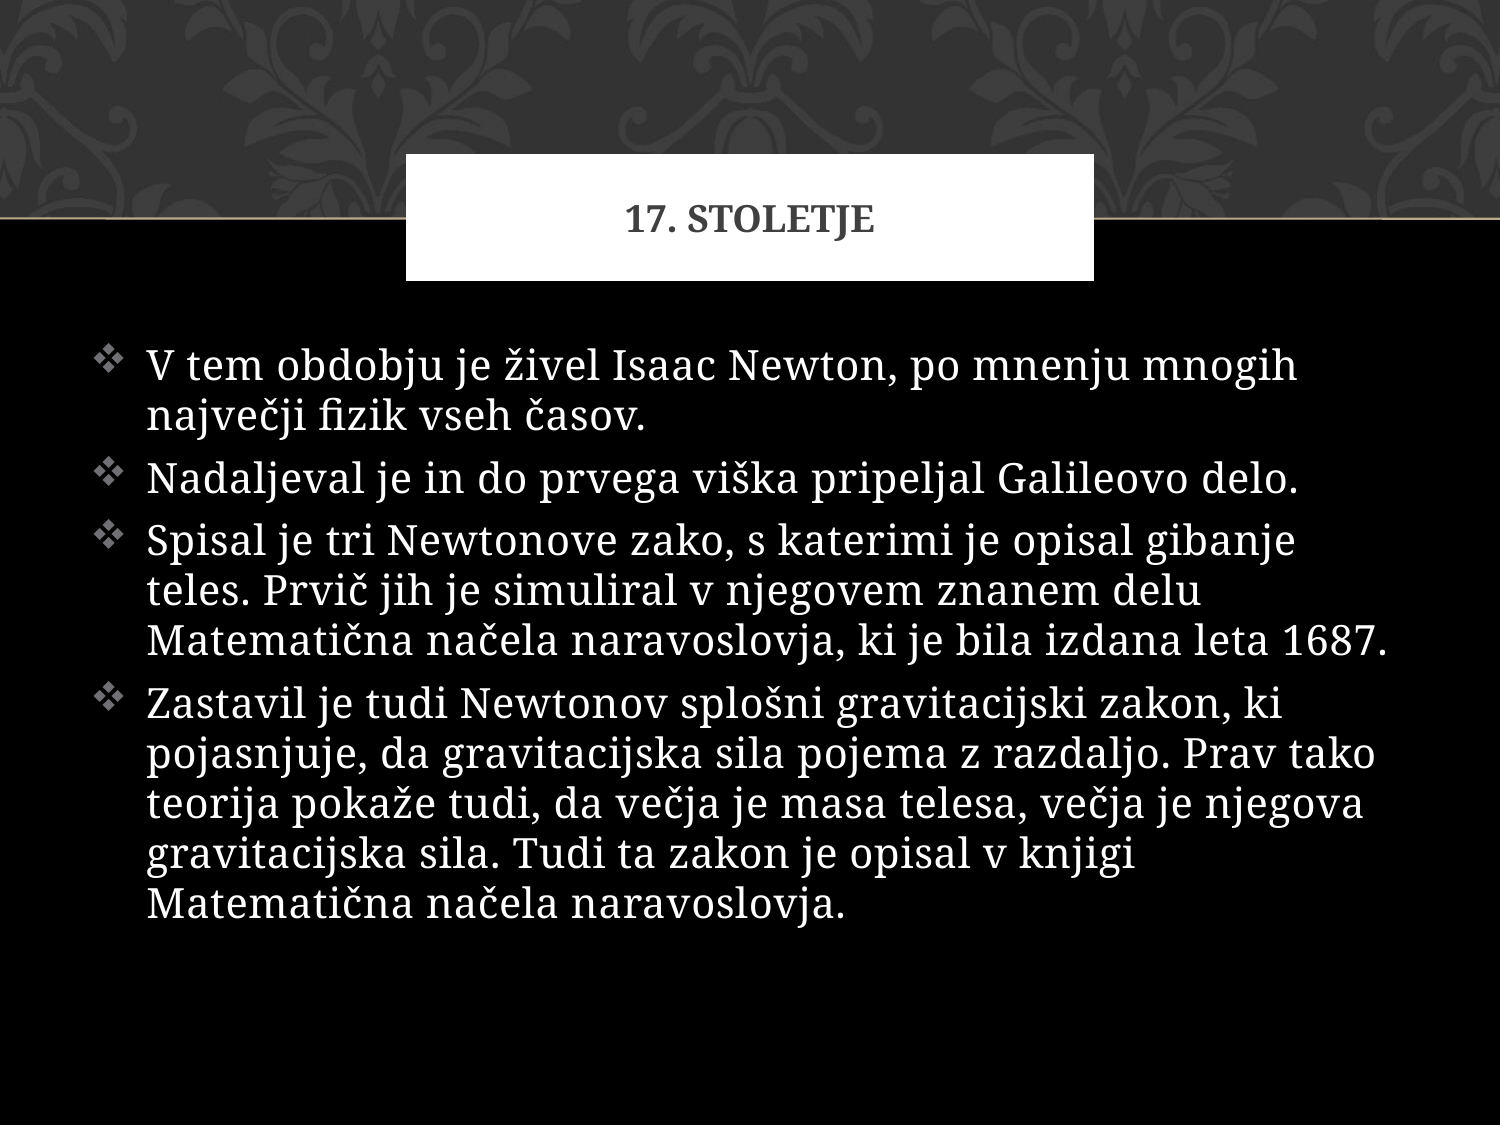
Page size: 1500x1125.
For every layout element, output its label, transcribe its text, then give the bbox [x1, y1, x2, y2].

title 17. stoletje [412, 159, 1088, 275]
picture [0, 0, 1500, 217]
list V tem obdobju je živel Isaac Newton, po mnenju mnogih največji fizik vseh časov. Nadaljeval je in do prvega viška pripeljal Galileovo delo. Spisal je tri Newtonove zako, s katerimi je opisal gibanje teles. Prvič jih je simuliral v njegovem znanem delu Matematična načela naravoslovja, ki je bila izdana leta 1687. Zastavil je tudi Newtonov splošni gravitacijski zakon, ki pojasnjuje, da gravitacijska sila pojema z razdaljo. Prav tako teorija pokaže tudi, da večja je masa telesa, večja je njegova gravitacijska sila. Tudi ta zakon je opisal v knjigi Matematična načela naravoslovja. [75, 331, 1425, 1000]
